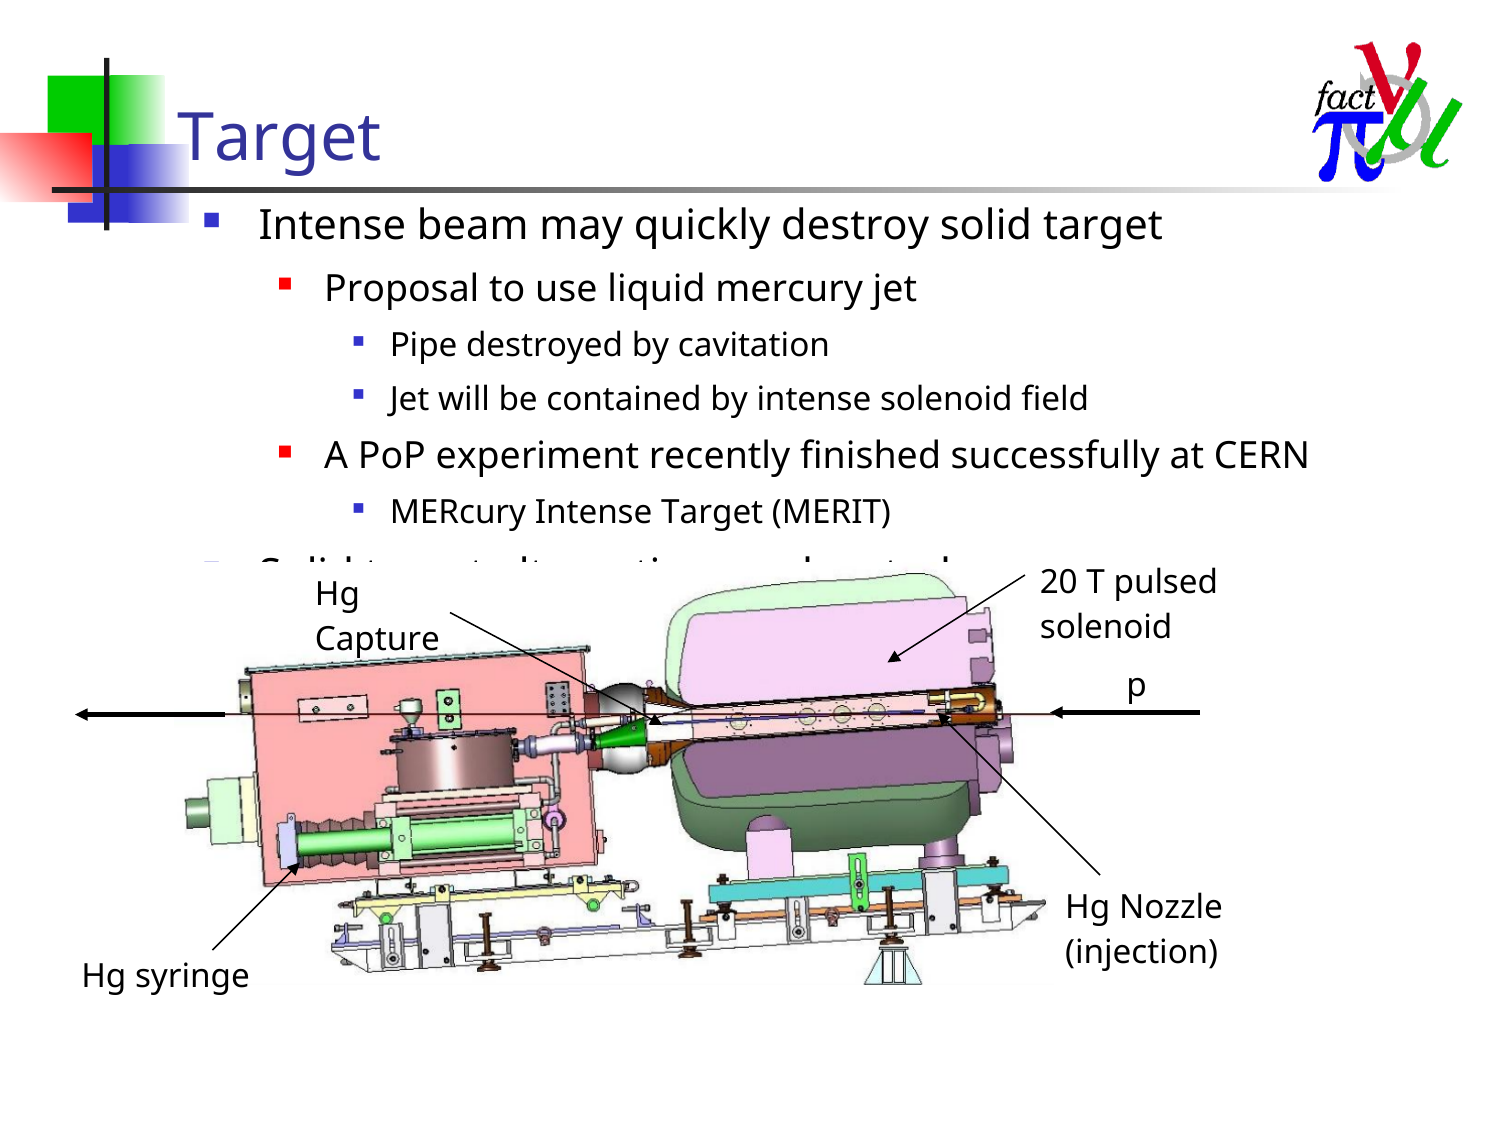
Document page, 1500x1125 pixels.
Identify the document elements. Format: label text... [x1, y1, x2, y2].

text_box Hg Capture [299, 562, 501, 669]
text_box Hg syringe [66, 944, 266, 1006]
title Target [162, 0, 1441, 188]
picture [174, 562, 1054, 985]
text_box p [1111, 656, 1162, 715]
text_box 20 T pulsed solenoid [1025, 549, 1375, 656]
picture [1441, 41, 1463, 187]
list Intense beam may quickly destroy solid target Proposal to use liquid mercury jet Pipe destroyed by cavitation Jet will be contained by intense solenoid field A PoP experiment recently finished successfully at CERN MERcury Intense Target (MERIT) Solid target alternatives under study [187, 187, 1463, 576]
text_box Hg Nozzle (injection) [1050, 874, 1401, 981]
